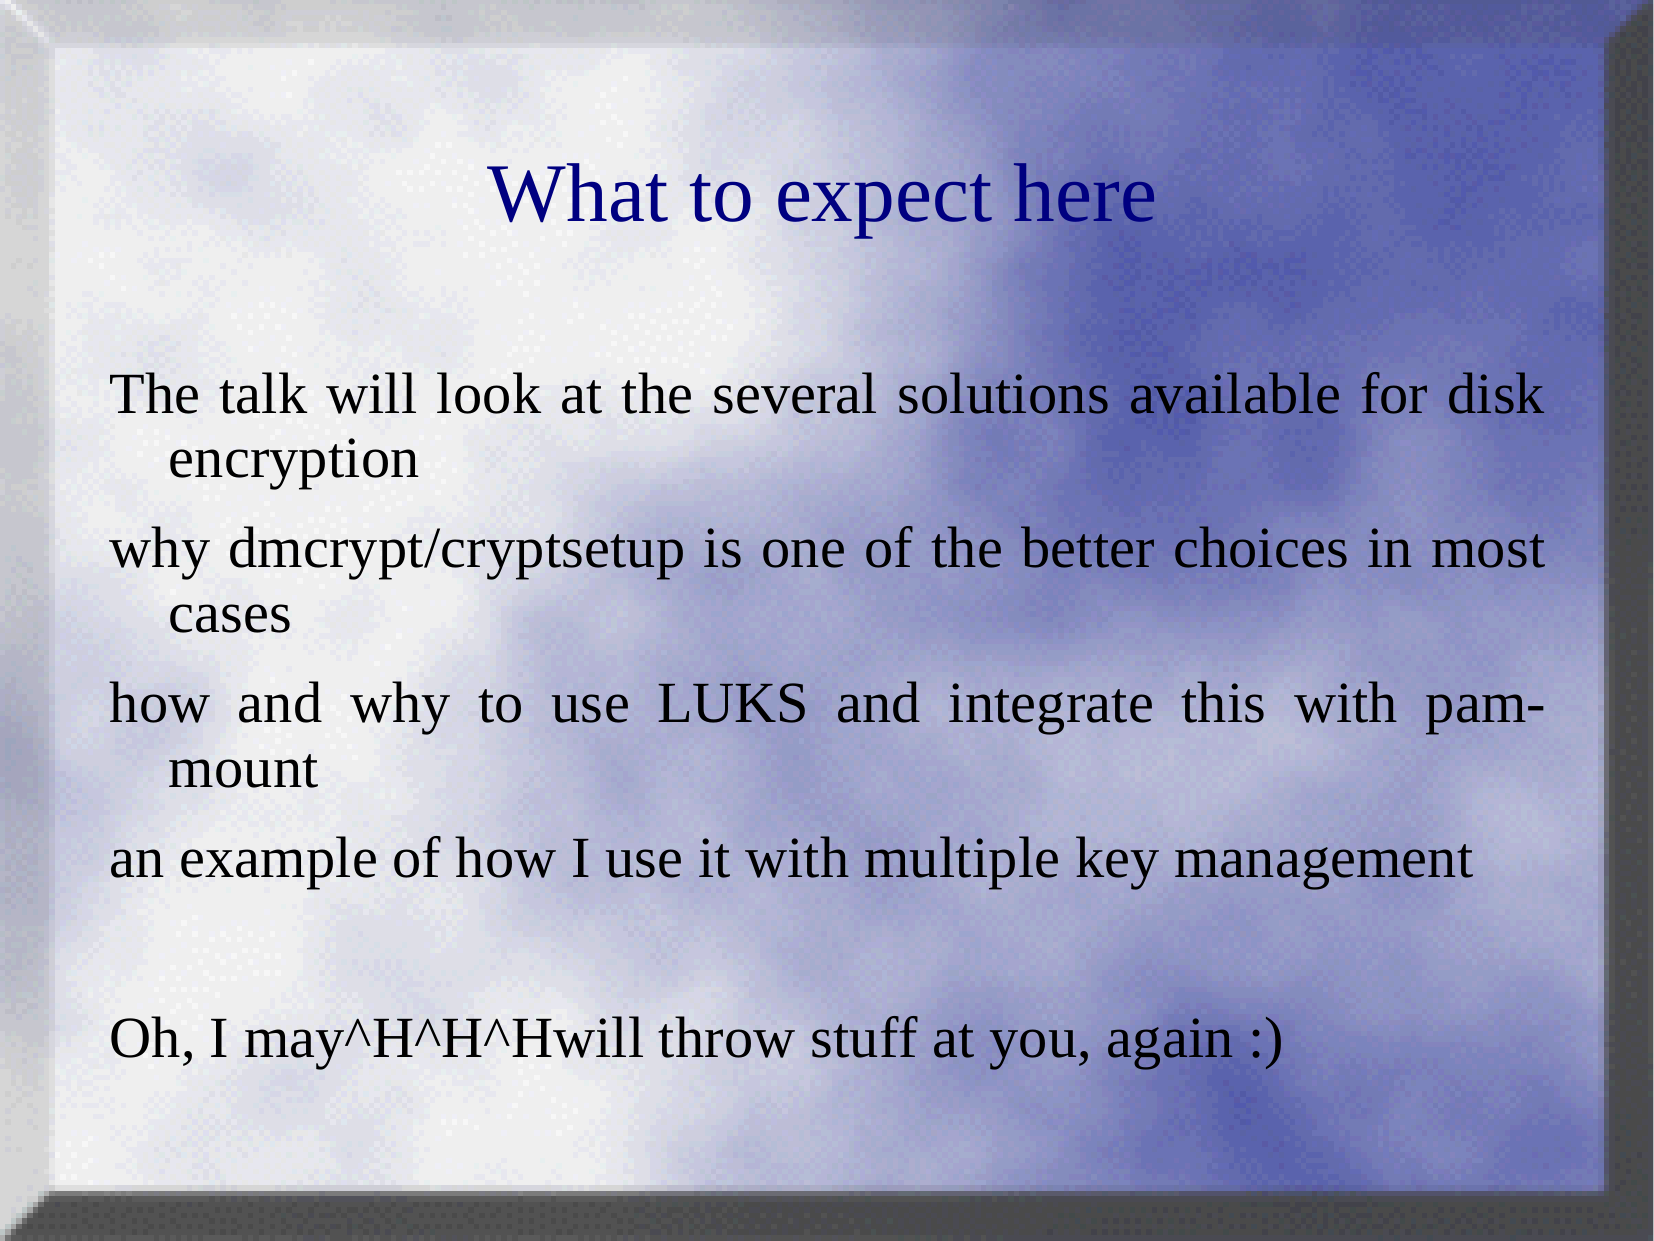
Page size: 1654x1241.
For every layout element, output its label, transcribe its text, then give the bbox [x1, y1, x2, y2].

list The talk will look at the several solutions available for disk encryption why dmcrypt/cryptsetup is one of the better choices in most cases how and why to use LUKS and integrate this with pam-mount an example of how I use it with multiple key management Oh, I may^H^H^Hwill throw stuff at you, again :) [109, 361, 1549, 1125]
picture [0, 0, 1654, 1241]
title What to expect here [203, 140, 1443, 247]
